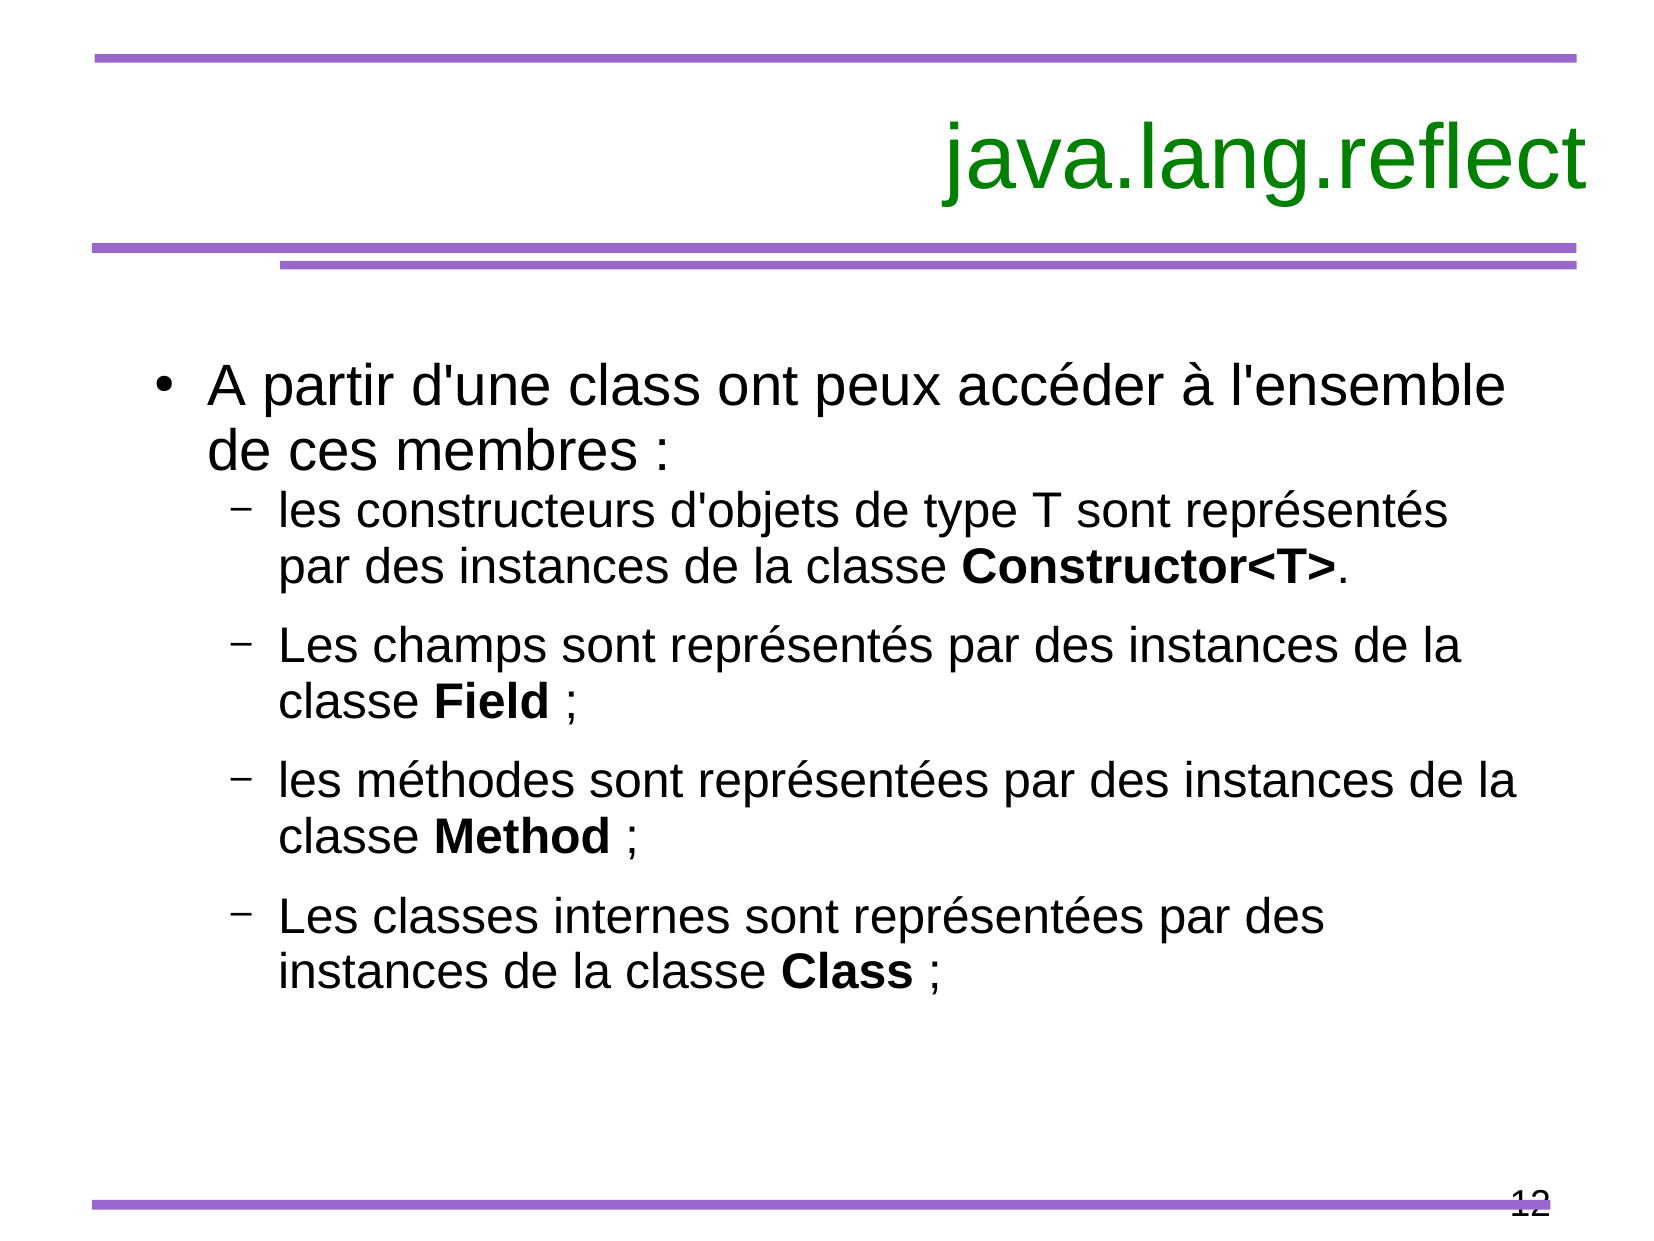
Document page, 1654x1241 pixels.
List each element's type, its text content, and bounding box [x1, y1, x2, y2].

title java.lang.reflect [51, 42, 1603, 265]
list A partir d'une class ont peux accéder à l'ensemble de ces membres : les constructeurs d'objets de type T sont représentés par des instances de la classe Constructor<T>. Les champs sont représentés par des instances de la classe Field ; les méthodes sont représentées par des instances de la classe Method ; Les classes internes sont représentées par des instances de la classe Class ; [121, 344, 1534, 1142]
